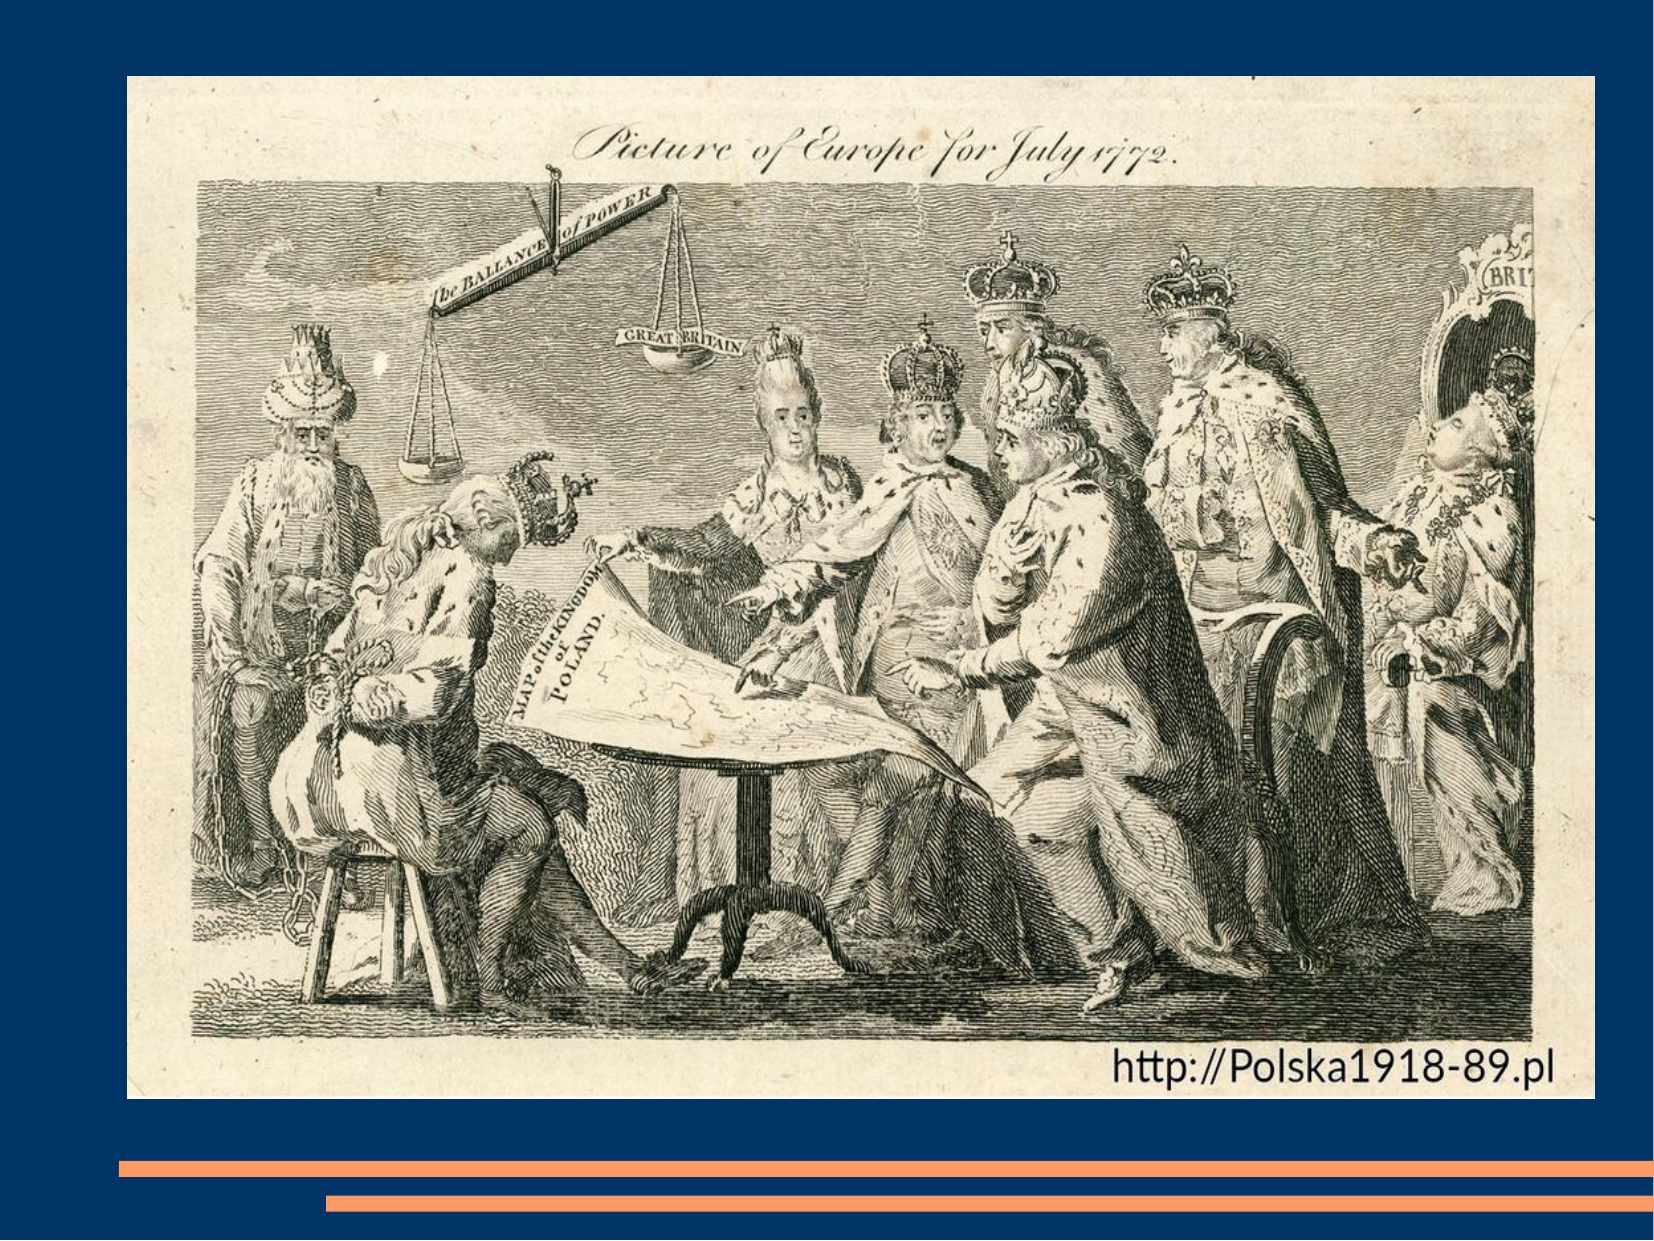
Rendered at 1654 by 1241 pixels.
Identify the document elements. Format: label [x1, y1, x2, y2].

picture [127, 76, 1595, 1099]
